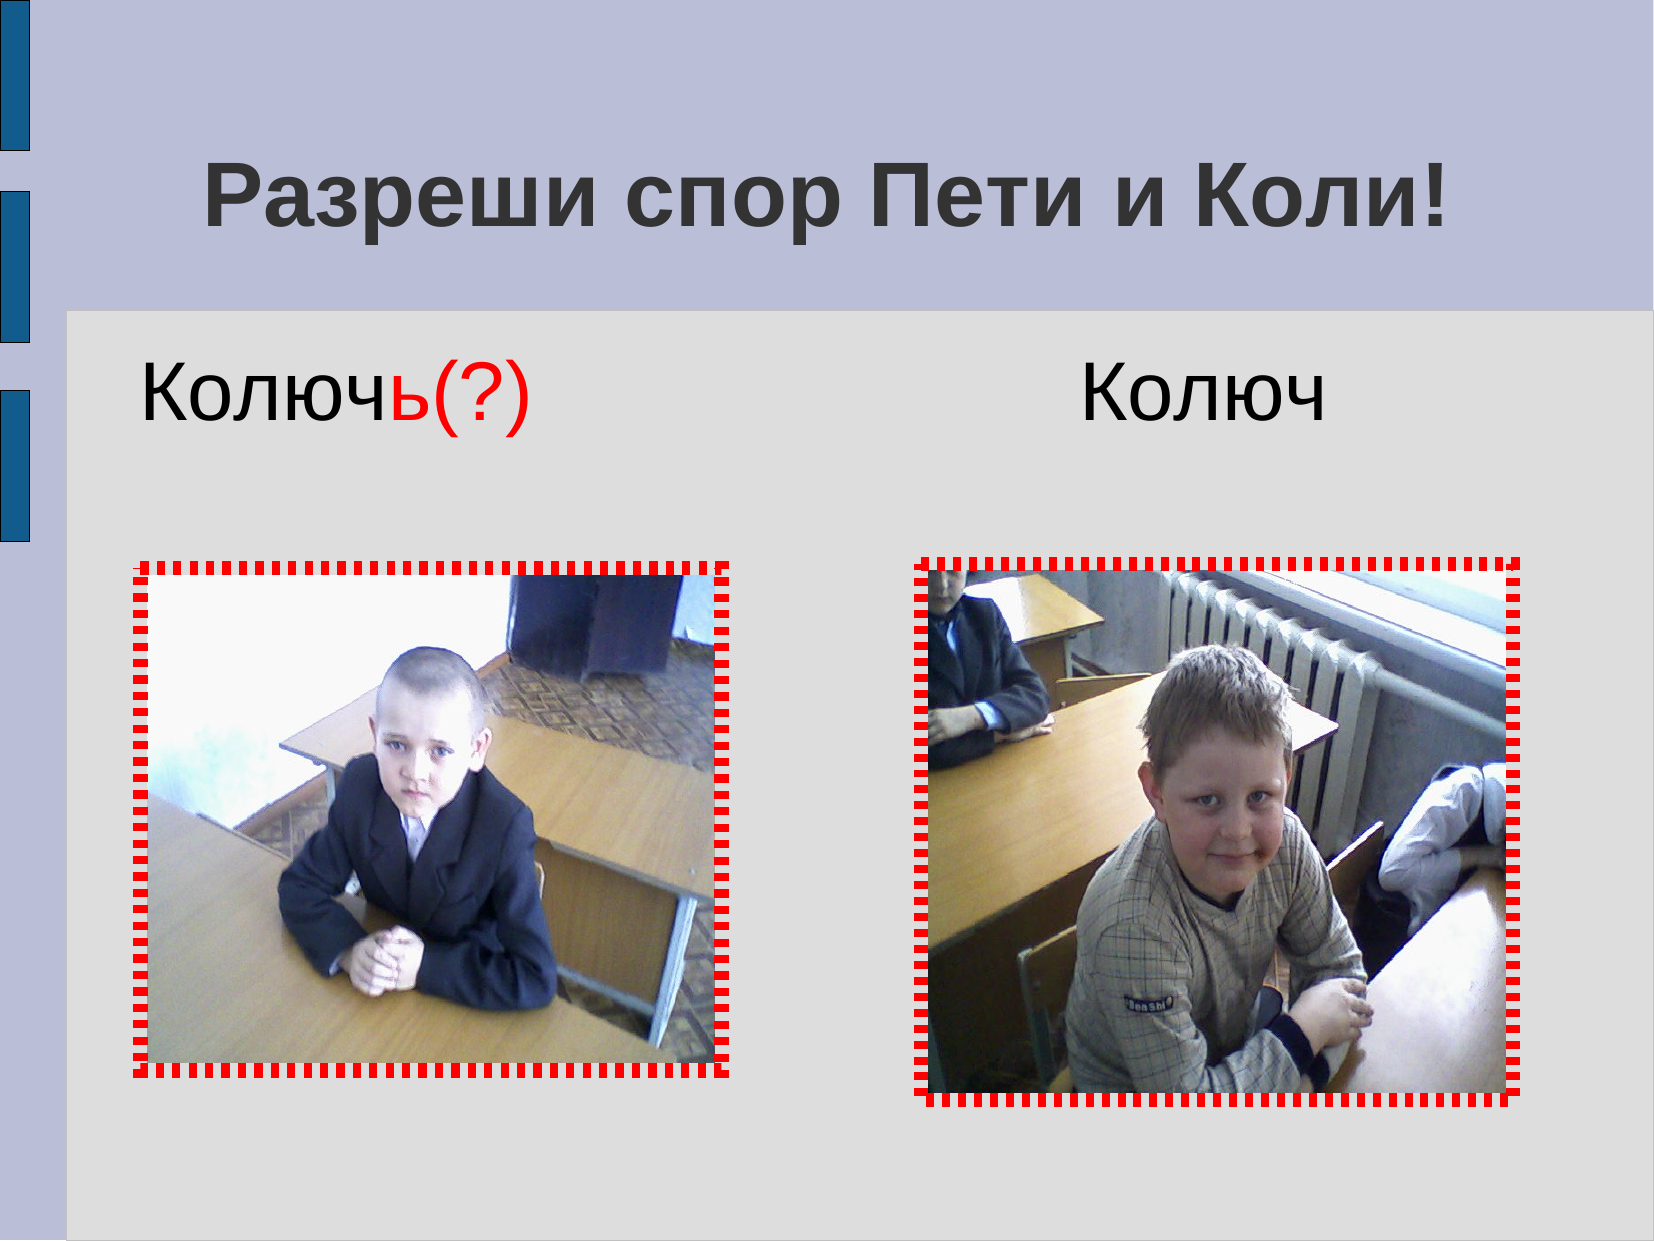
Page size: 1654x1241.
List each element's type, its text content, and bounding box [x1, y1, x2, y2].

picture [147, 575, 715, 1064]
list Колючь(?) Колюч [121, 344, 1534, 1112]
picture [928, 570, 1506, 1093]
title Разреши спор Пети и Коли! [121, 98, 1534, 291]
